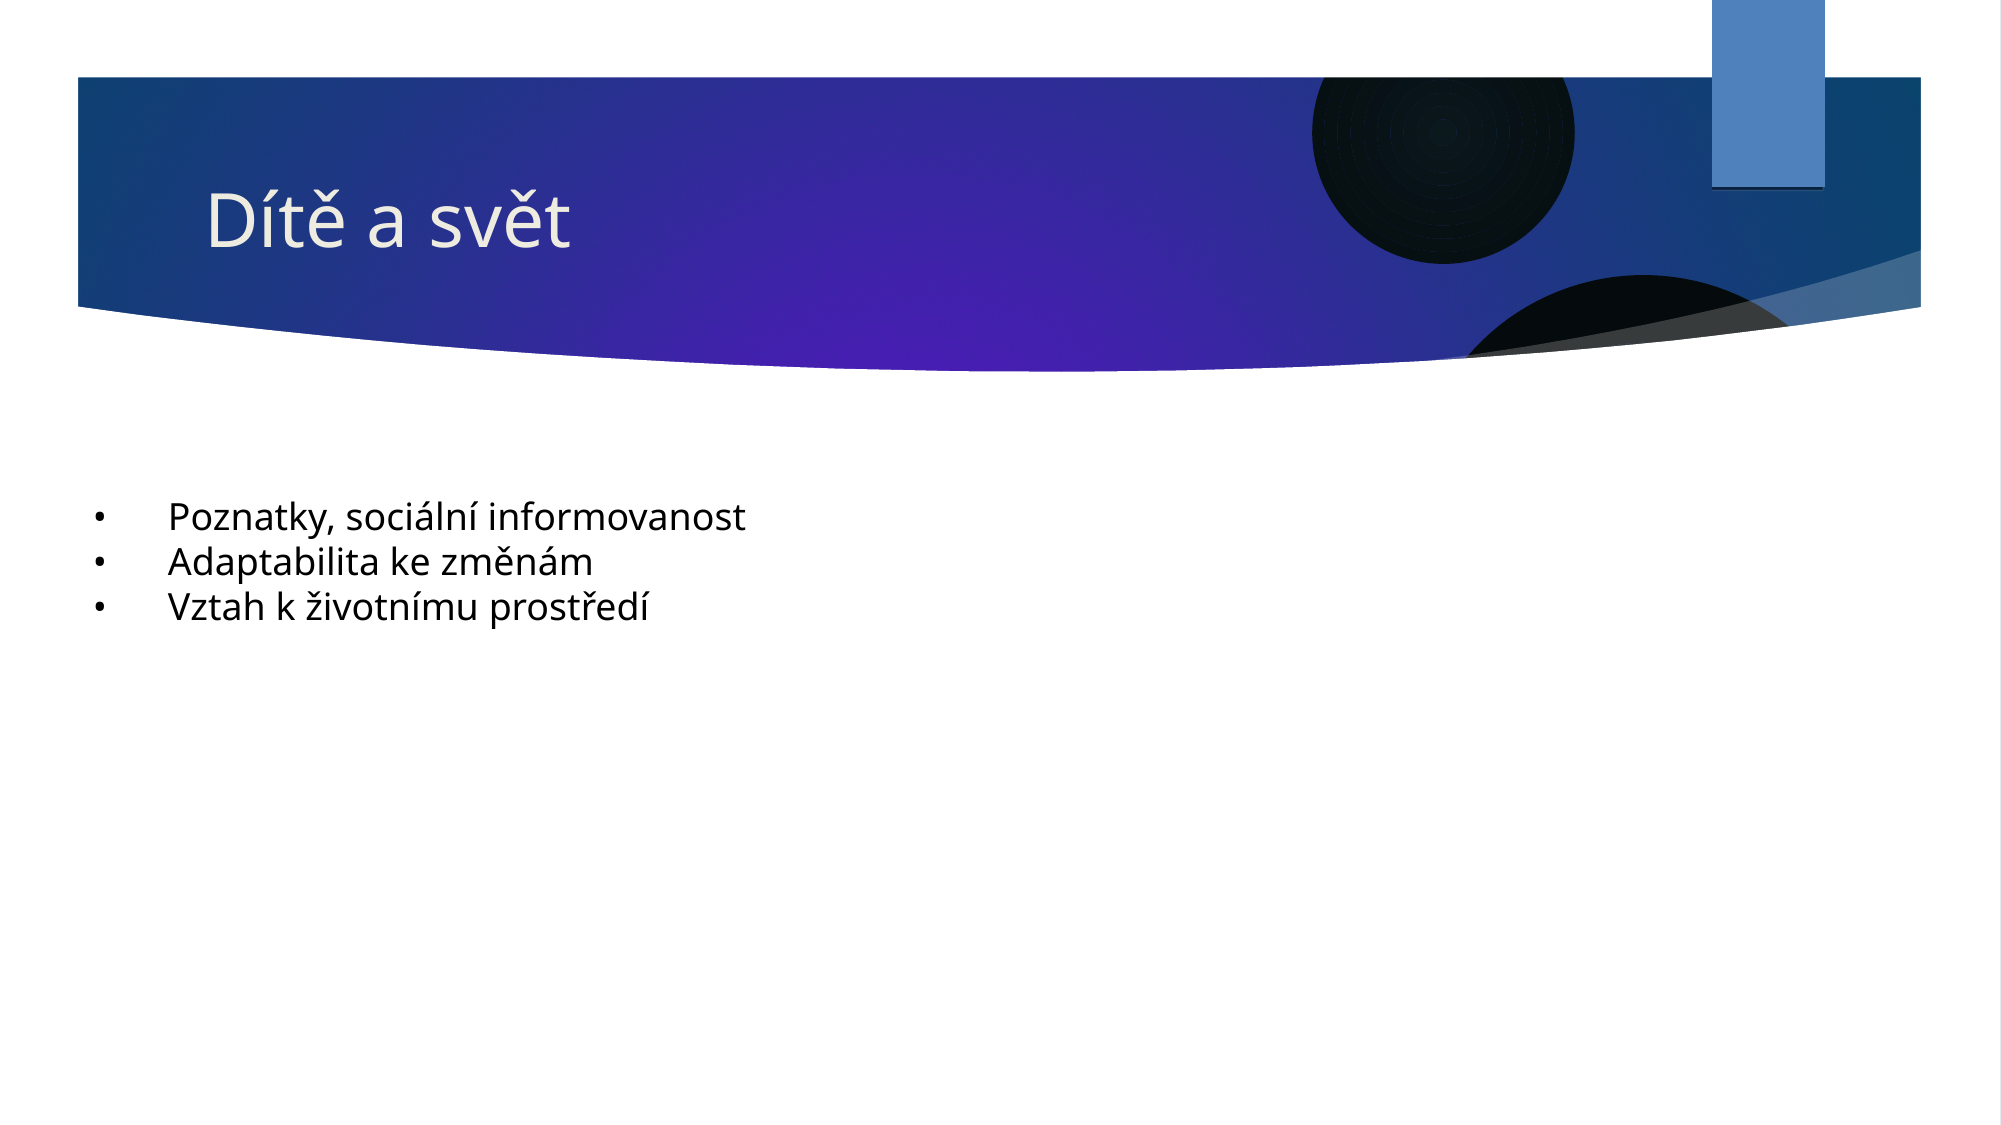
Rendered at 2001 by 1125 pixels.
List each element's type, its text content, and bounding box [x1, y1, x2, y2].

title Dítě a svět [189, 159, 1627, 276]
text_box • Poznatky, sociální informovanost • Adaptabilita ke změnám • Vztah k životnímu prostředí [77, 485, 1903, 637]
